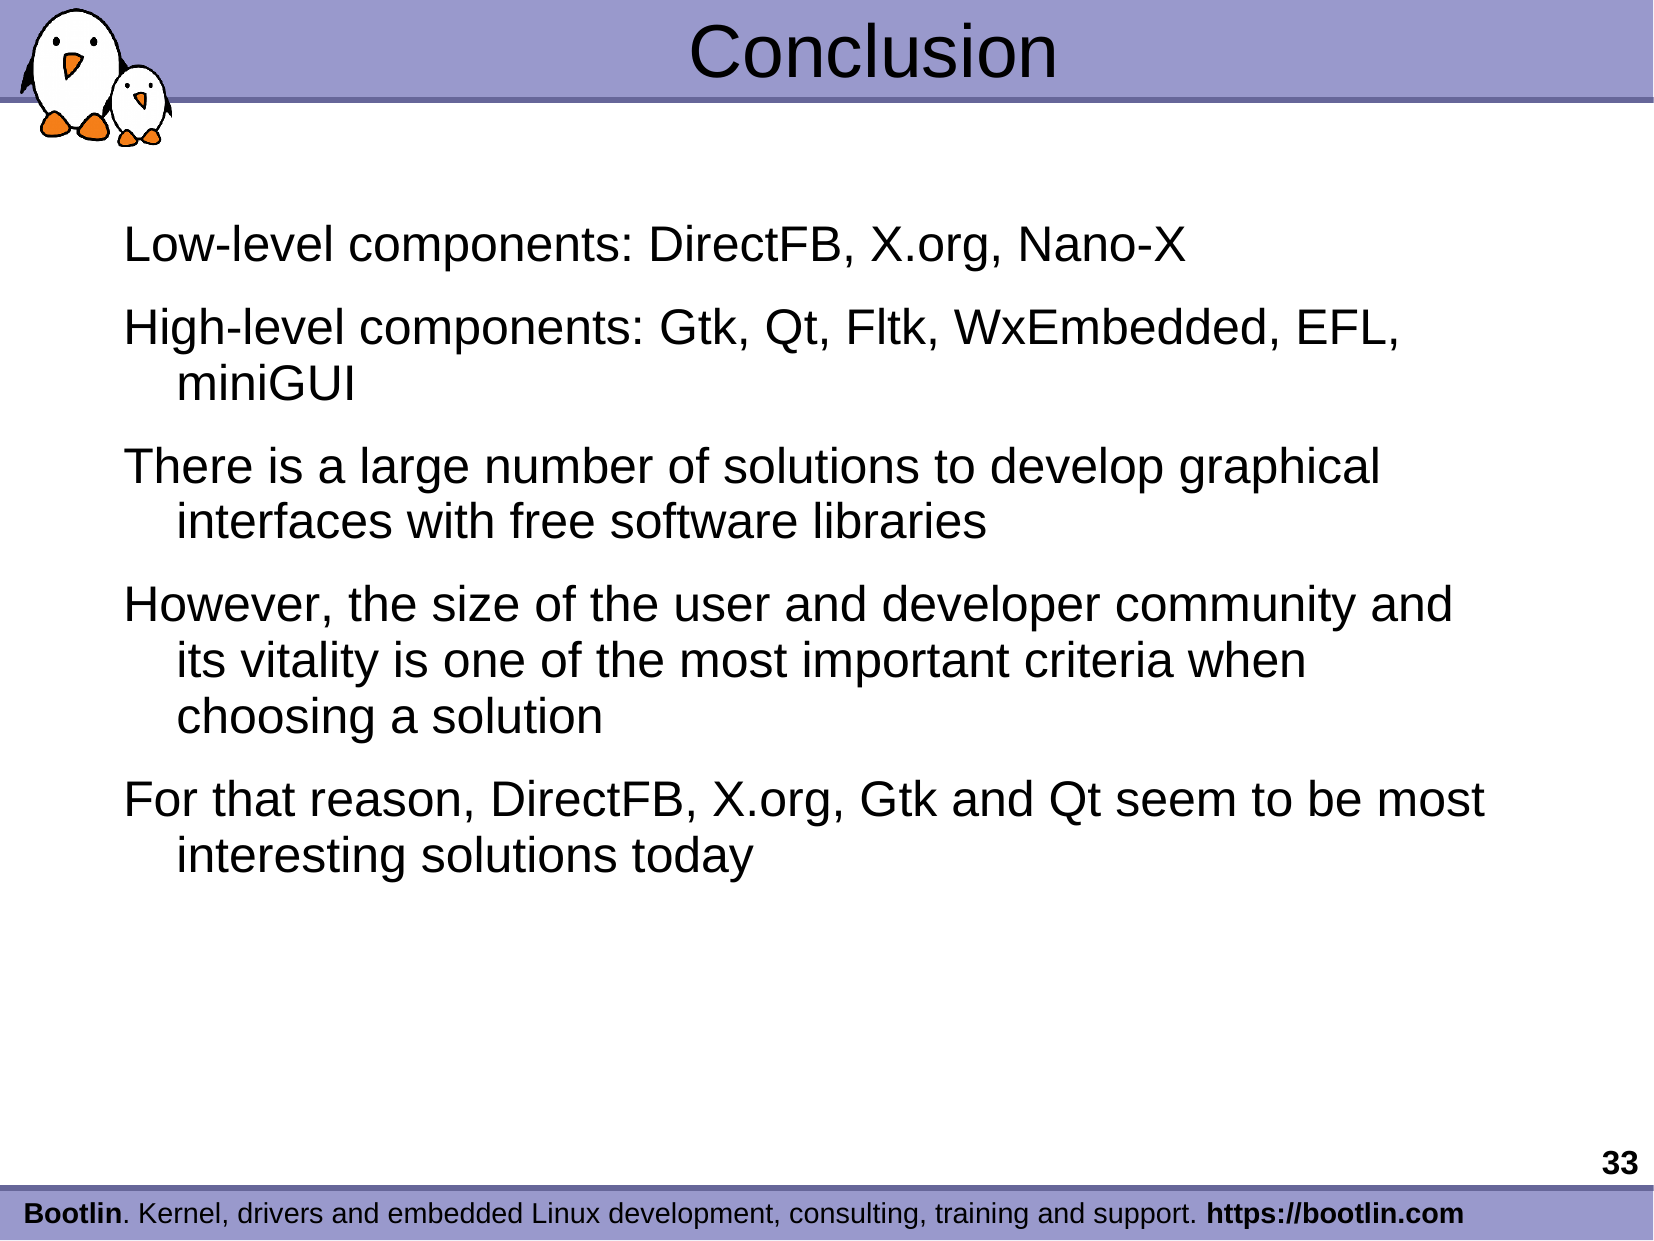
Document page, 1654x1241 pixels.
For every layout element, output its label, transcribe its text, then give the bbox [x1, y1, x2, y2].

picture [20, 8, 172, 147]
list Low-level components: DirectFB, X.org, Nano-X High-level components: Gtk, Qt, Fltk, WxEmbedded, EFL, miniGUI There is a large number of solutions to develop graphical interfaces with free software libraries However, the size of the user and developer community and its vitality is one of the most important criteria when choosing a solution For that reason, DirectFB, X.org, Gtk and Qt seem to be most interesting solutions today [105, 216, 1518, 1066]
title Conclusion [197, 5, 1551, 97]
